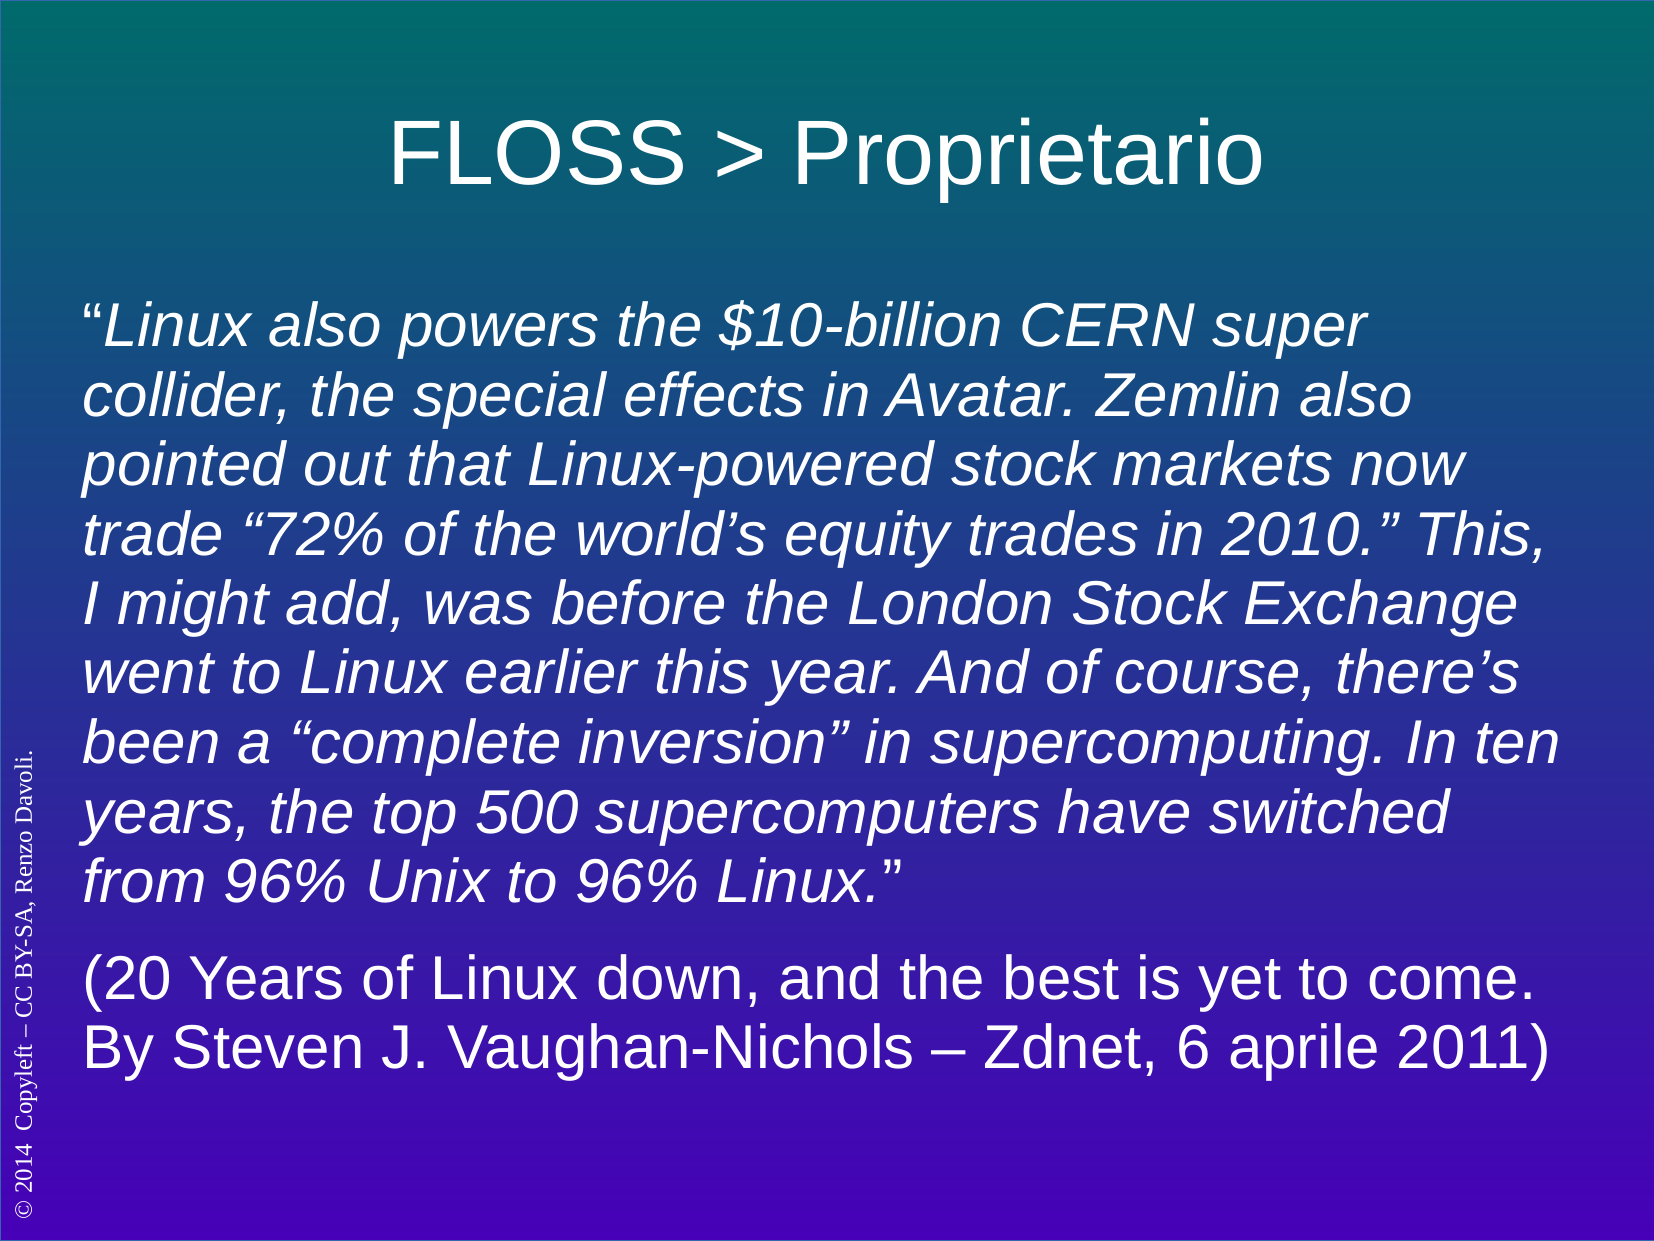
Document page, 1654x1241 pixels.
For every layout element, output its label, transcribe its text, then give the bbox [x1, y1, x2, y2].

title FLOSS > Proprietario [82, 49, 1571, 257]
list “Linux also powers the $10-billion CERN super collider, the special effects in Avatar. Zemlin also pointed out that Linux-powered stock markets now trade “72% of the world’s equity trades in 2010.” This, I might add, was before the London Stock Exchange went to Linux earlier this year. And of course, there’s been a “complete inversion” in supercomputing. In ten years, the top 500 supercomputers have switched from 96% Unix to 96% Linux.” (20 Years of Linux down, and the best is yet to come. By Steven J. Vaughan-Nichols – Zdnet, 6 aprile 2011) [82, 290, 1571, 1109]
